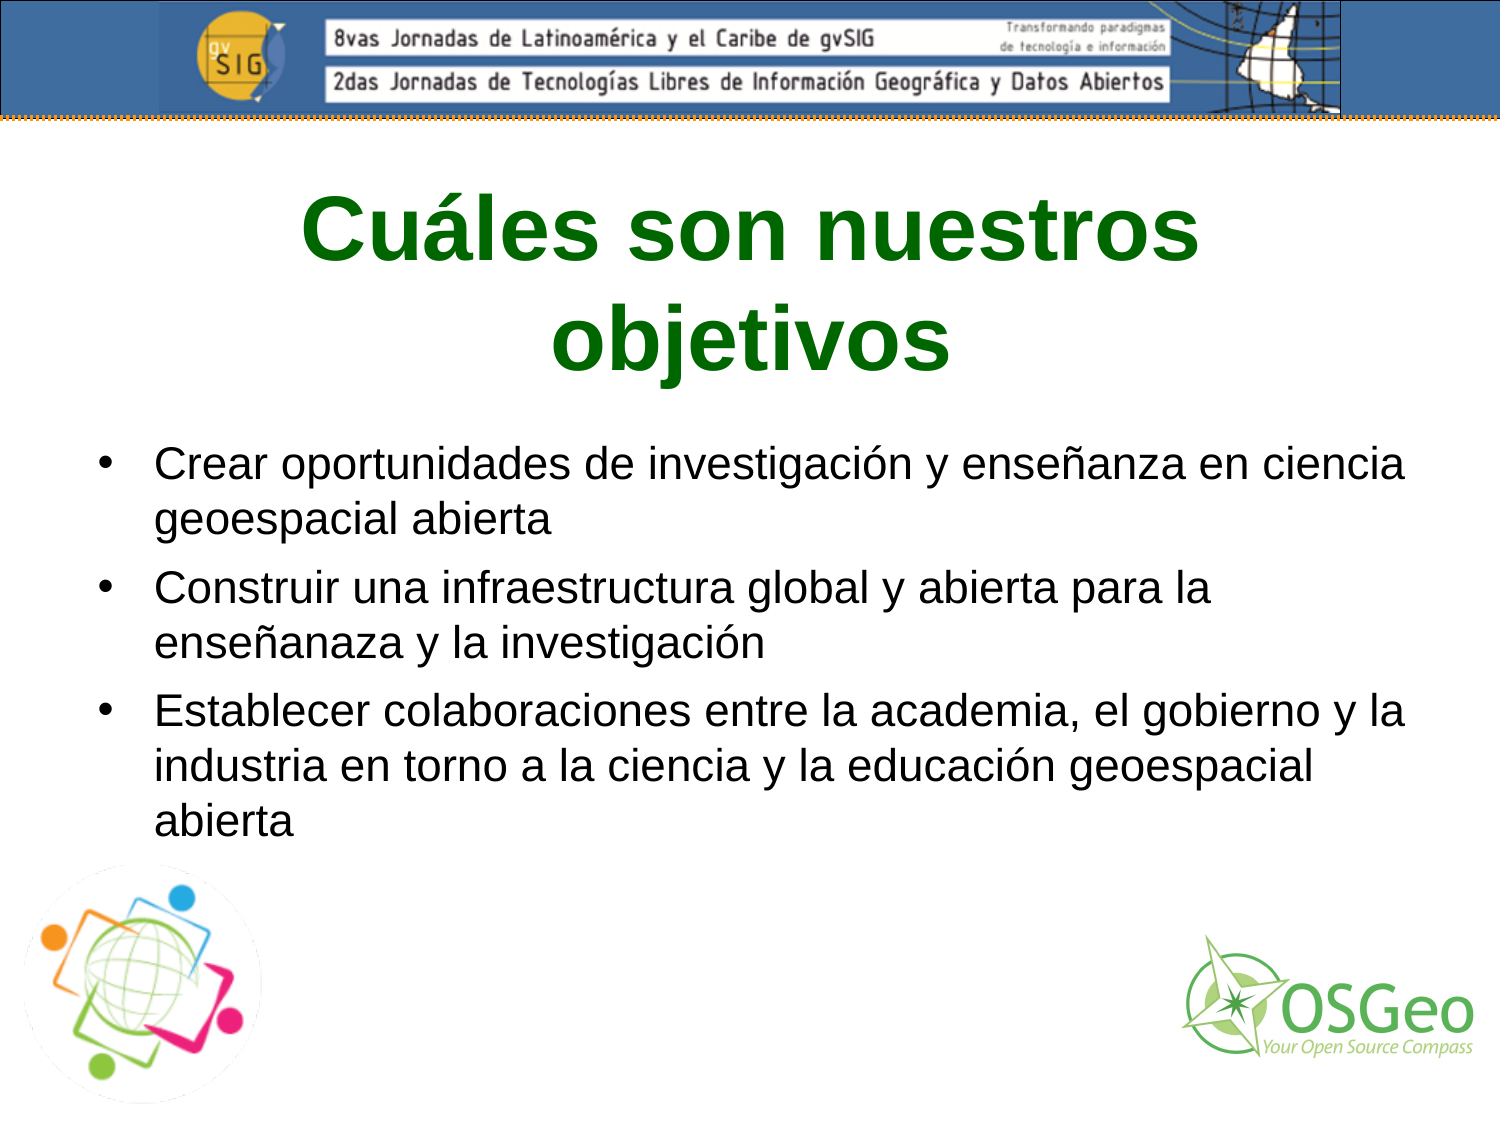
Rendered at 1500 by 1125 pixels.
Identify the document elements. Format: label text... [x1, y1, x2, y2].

list Crear oportunidades de investigación y enseñanza en ciencia geoespacial abierta Construir una infraestructura global y abierta para la enseñanaza y la investigación Establecer colaboraciones entre la academia, el gobierno y la industria en torno a la ciencia y la educación geoespacial abierta [82, 426, 1433, 854]
title Cuáles son nuestros objetivos [76, 161, 1427, 397]
picture [23, 864, 263, 1105]
picture [1181, 934, 1477, 1063]
picture [159, 1, 1340, 113]
